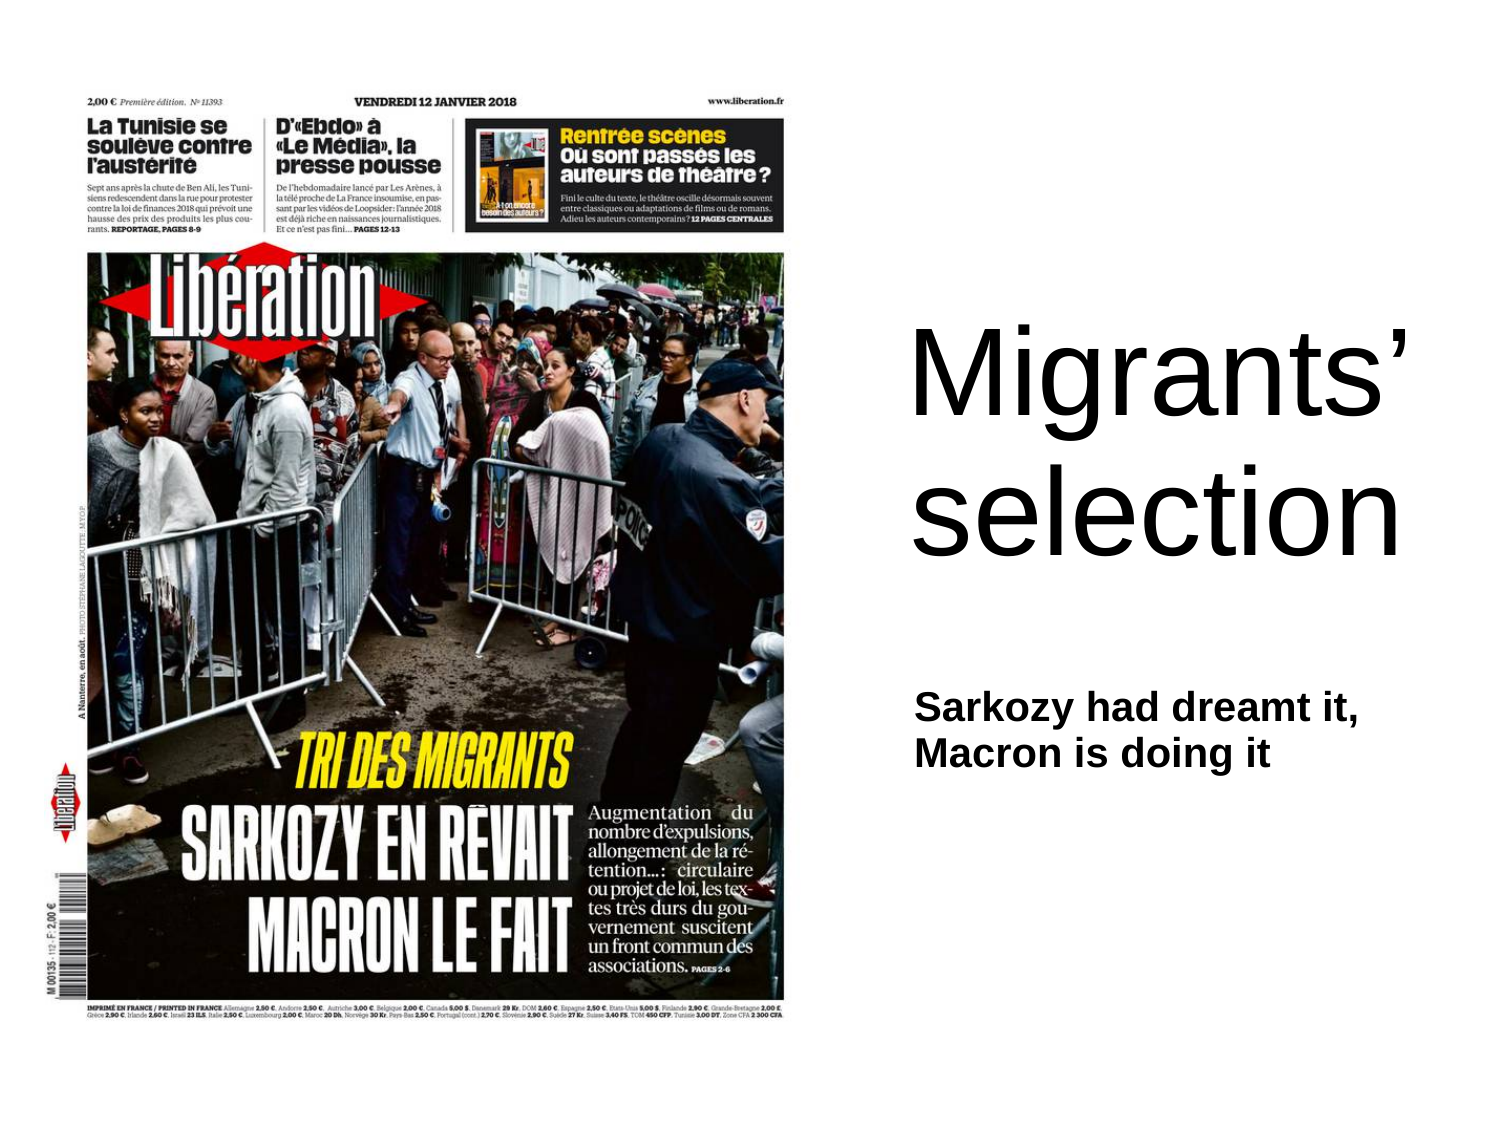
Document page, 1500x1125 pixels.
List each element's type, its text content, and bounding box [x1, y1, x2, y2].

text_box [826, 602, 1453, 957]
text_box Migrants’ selection [874, 295, 1441, 602]
text_box Sarkozy had dreamt it, Macron is doing it [899, 676, 1500, 804]
picture [44, 56, 827, 1063]
